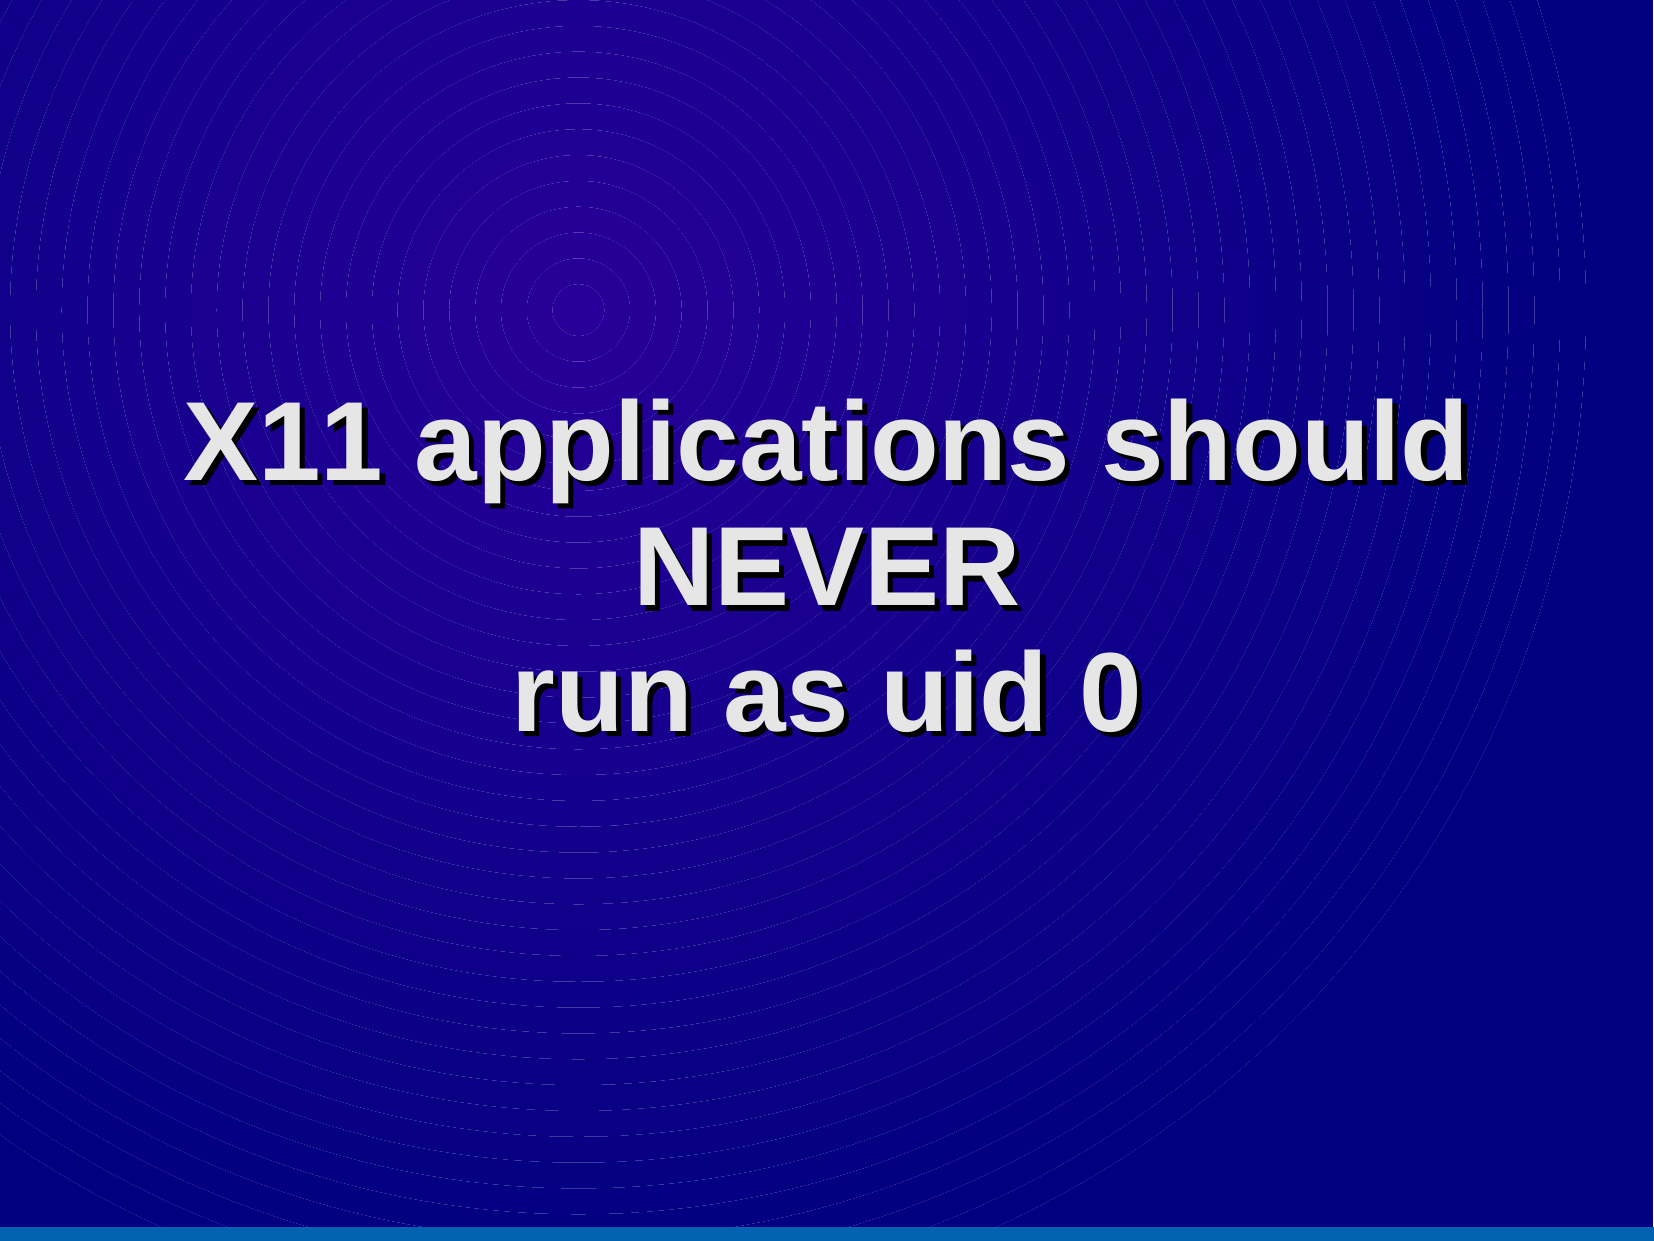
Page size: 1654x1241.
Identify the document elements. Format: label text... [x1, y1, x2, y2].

title X11 applications should NEVER run as uid 0 [121, 312, 1533, 822]
